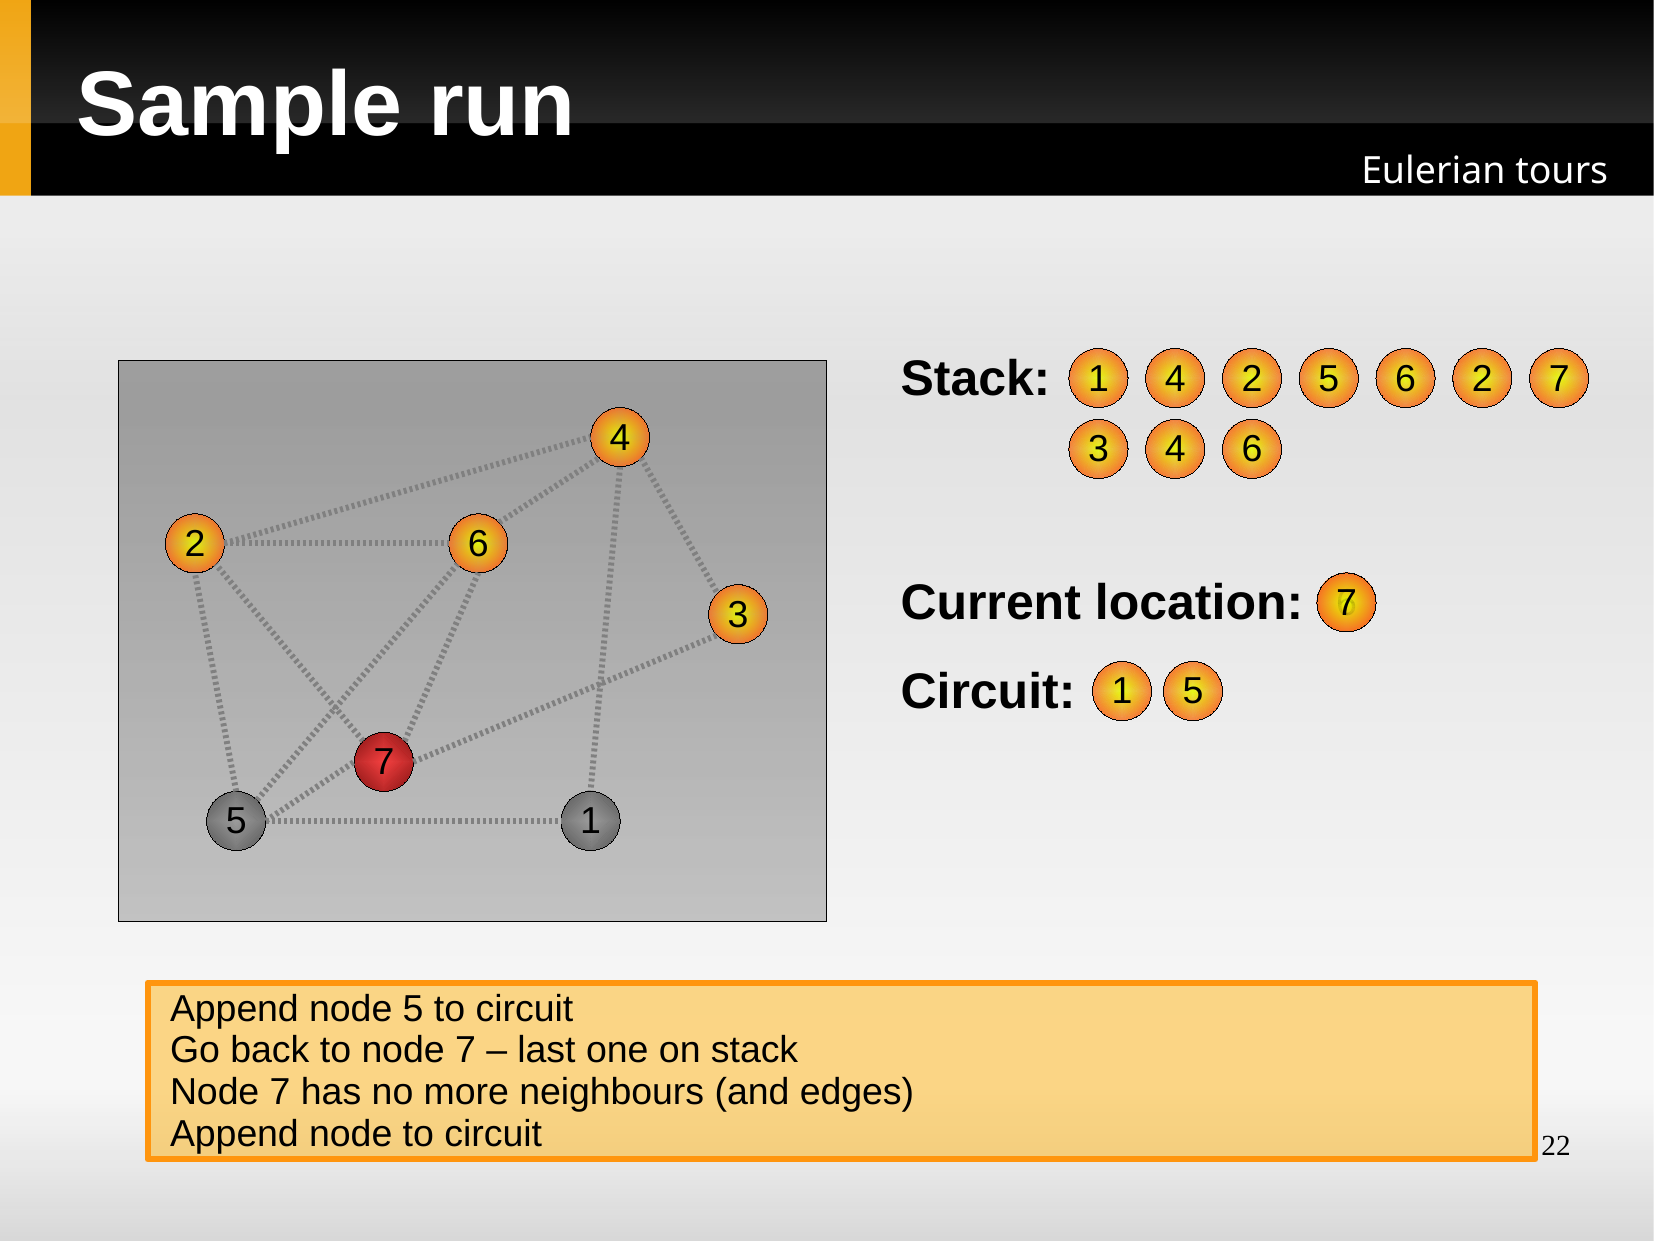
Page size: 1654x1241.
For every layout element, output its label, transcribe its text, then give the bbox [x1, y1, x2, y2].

text_box 1 [1092, 661, 1152, 721]
title Sample run [76, 0, 1565, 208]
text_box 6 [448, 513, 508, 573]
text_box 2 [1452, 348, 1512, 408]
text_box 4 [590, 407, 650, 467]
text_box Current location: [885, 567, 1359, 638]
text_box 5 [1163, 661, 1223, 721]
text_box Stack: [885, 342, 1123, 414]
text_box 1 [561, 791, 621, 851]
text_box Append node 5 to circuit Go back to node 7 – last one on stack Node 7 has no more neighbours (and edges) Append node to circuit [147, 982, 1536, 1160]
text_box 3 [1068, 419, 1129, 479]
picture [0, 0, 1654, 1241]
text_box 5 [206, 791, 266, 851]
text_box 2 [1222, 348, 1282, 408]
text_box [118, 360, 827, 922]
text_box 4 [1145, 348, 1205, 408]
text_box 7 [1529, 348, 1589, 408]
text_box 5 [1299, 348, 1359, 408]
text_box 1 [1068, 348, 1129, 408]
text_box 4 [1145, 419, 1205, 479]
text_box 7 [1316, 572, 1377, 632]
text_box 7 [354, 732, 414, 792]
text_box 6 [1375, 348, 1436, 408]
text_box 3 [708, 584, 768, 644]
text_box Circuit: [885, 655, 1093, 727]
text_box 6 [1222, 419, 1282, 479]
text_box 2 [165, 513, 225, 573]
